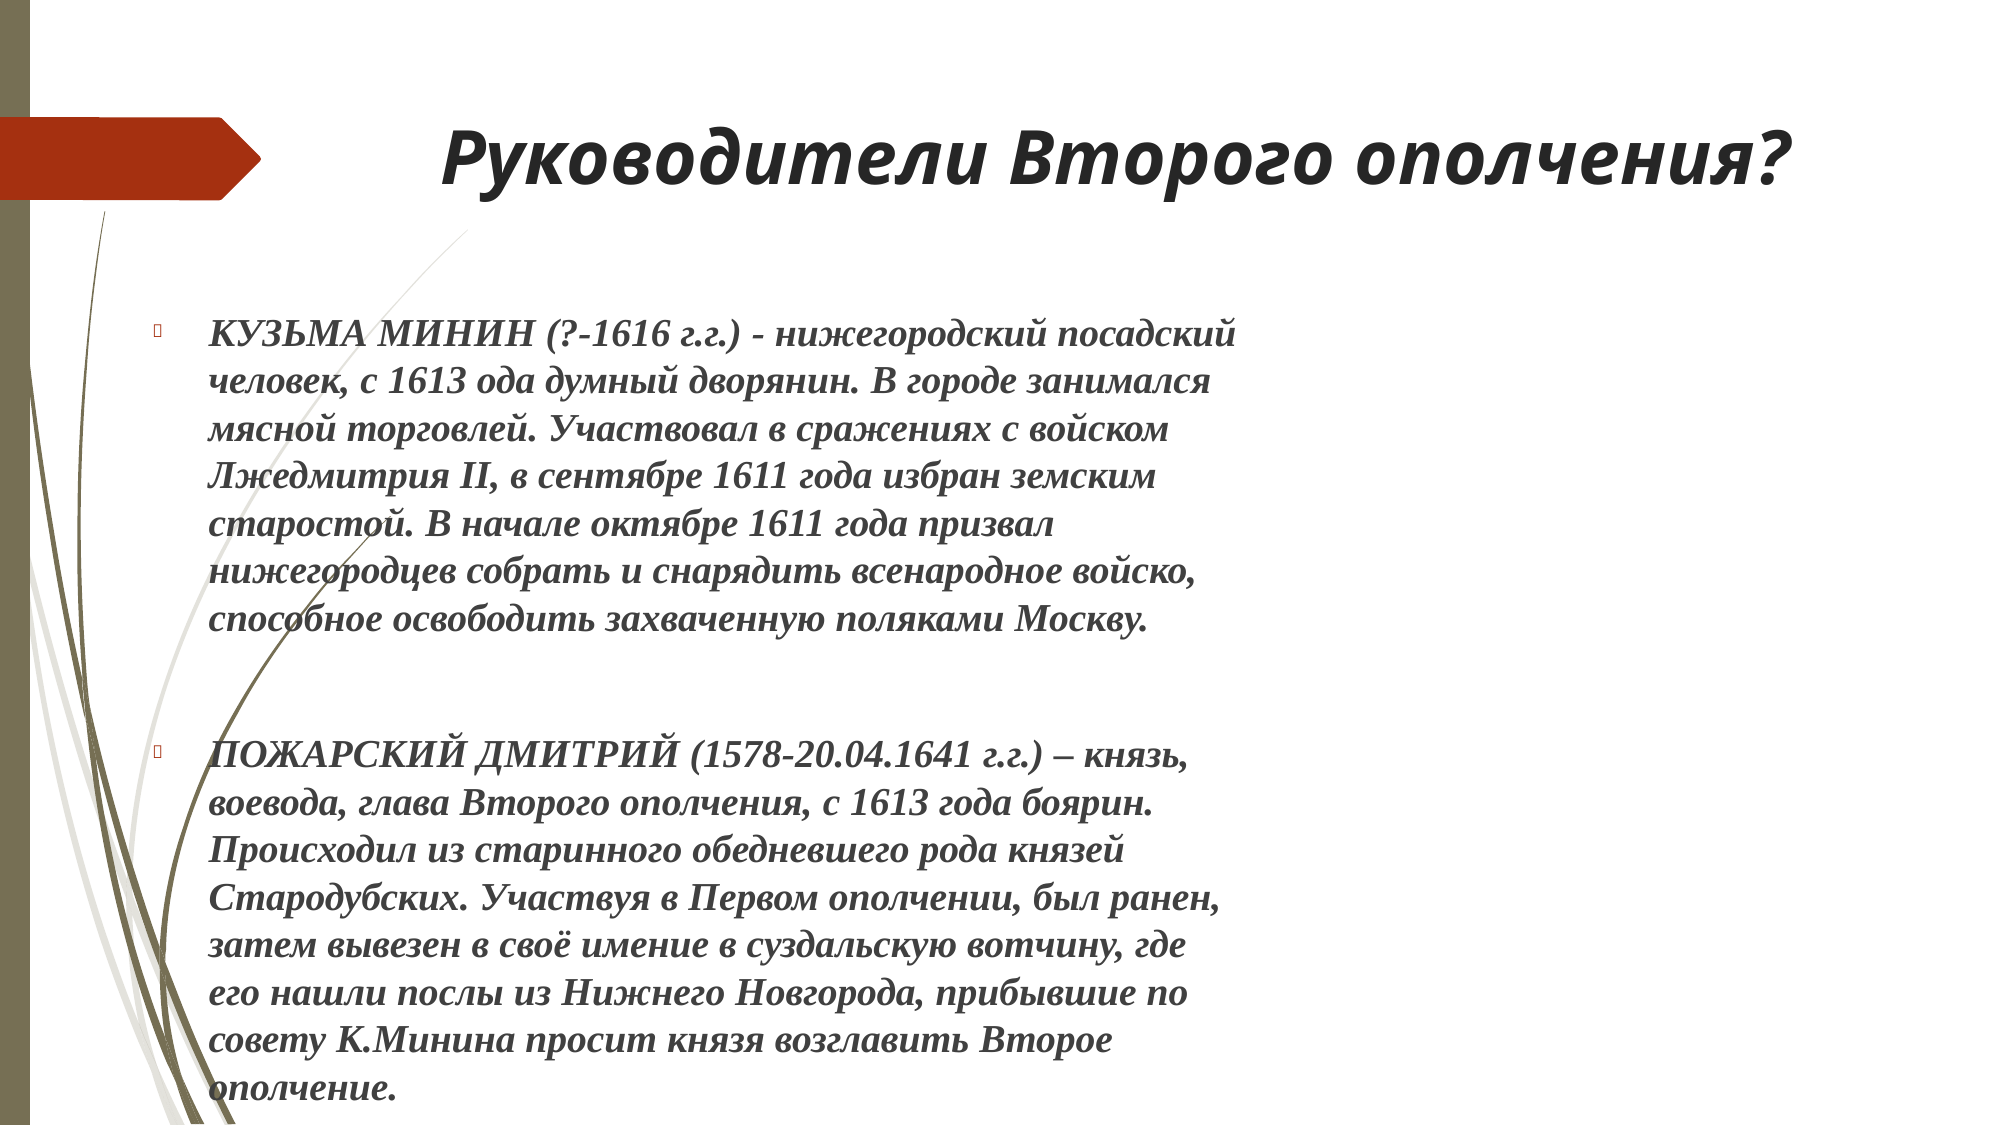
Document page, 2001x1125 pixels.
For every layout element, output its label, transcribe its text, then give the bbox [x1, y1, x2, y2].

title Руководители Второго ополчения? [425, 102, 1888, 313]
list КУЗЬМА МИНИН (?-1616 г.г.) - нижегородский посадский человек, с 1613 ода думный дворянин. В городе занимался мясной торговлей. Участвовал в сражениях с войском Лжедмитрия II, в сентябре 1611 года избран земским старостой. В начале октябре 1611 года призвал нижегородцев собрать и снарядить всенародное войско, способное освободить захваченную поляками Москву. ПОЖАРСКИЙ ДМИТРИЙ (1578-20.04.1641 г.г.) – князь, воевода, глава Второго ополчения, с 1613 года боярин. Происходил из старинного обедневшего рода князей Стародубских. Участвуя в Первом ополчении, был ранен, затем вывезен в своё имение в суздальскую вотчину, где его нашли послы из Нижнего Новгорода, прибывшие по совету К.Минина просит князя возглавить Второе ополчение. [137, 299, 1255, 904]
